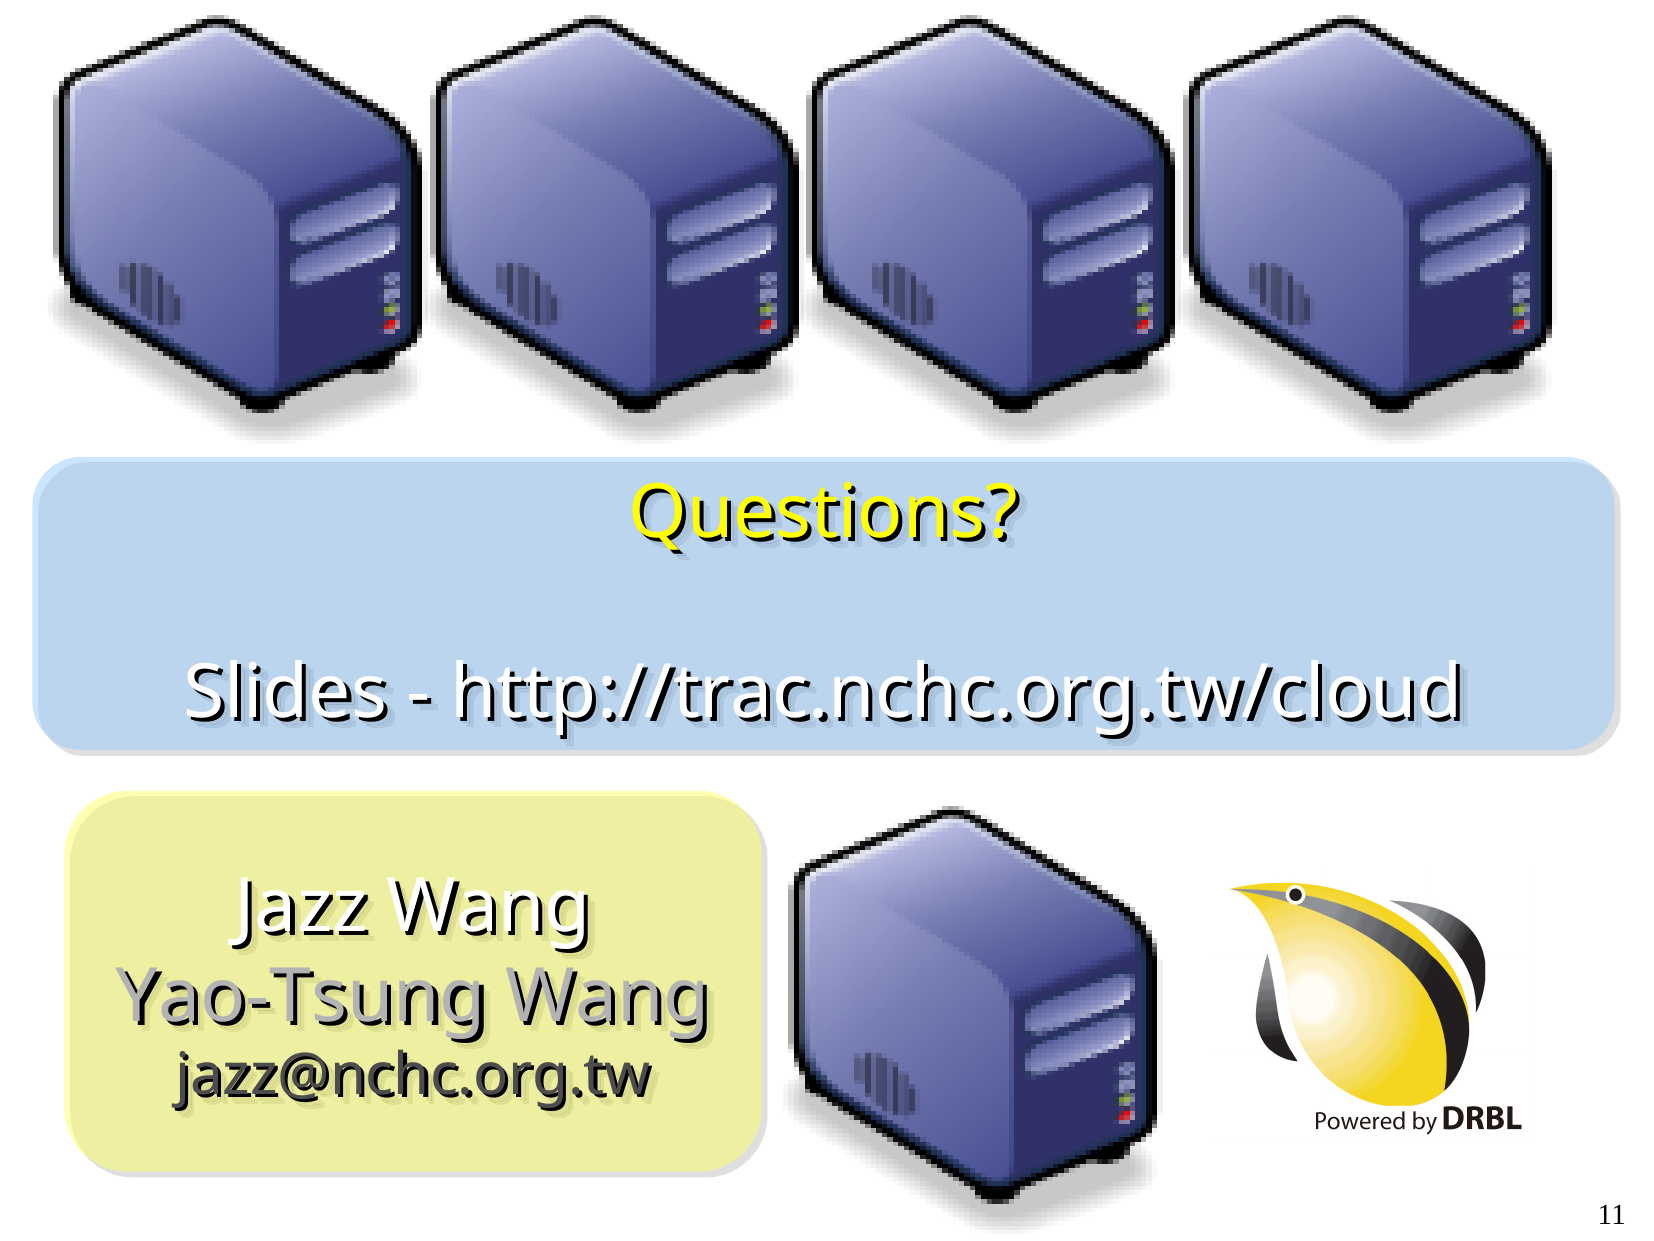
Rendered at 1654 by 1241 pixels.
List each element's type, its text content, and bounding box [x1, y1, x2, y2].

picture [26, 2, 1596, 498]
text_box Questions? Slides - http://trac.nchc.org.tw/cloud [32, 456, 1615, 750]
text_box Jazz Wang Yao-Tsung Wang jazz@nchc.org.tw [64, 790, 761, 1172]
picture [1215, 867, 1536, 1143]
picture [761, 793, 1202, 1238]
